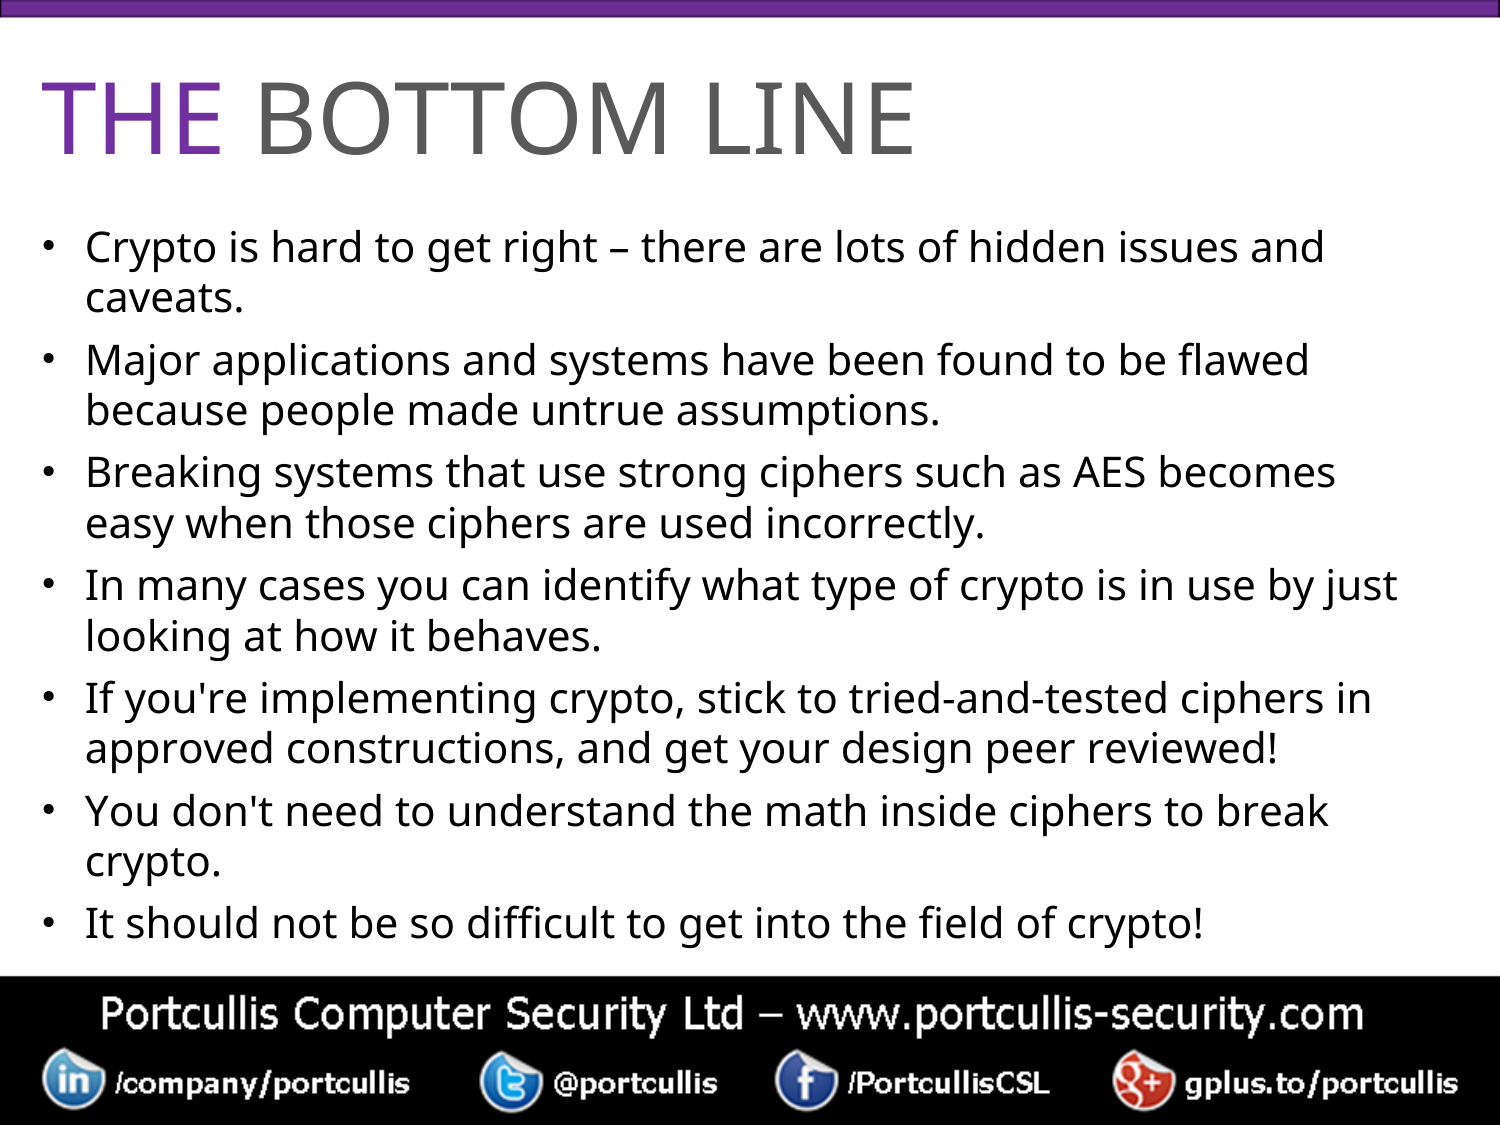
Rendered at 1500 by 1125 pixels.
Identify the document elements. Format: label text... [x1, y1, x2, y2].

title THE BOTTOM LINE [41, 42, 1434, 202]
list Crypto is hard to get right – there are lots of hidden issues and caveats. Major applications and systems have been found to be flawed because people made untrue assumptions. Breaking systems that use strong ciphers such as AES becomes easy when those ciphers are used incorrectly. In many cases you can identify what type of crypto is in use by just looking at how it behaves. If you're implementing crypto, stick to tried-and-tested ciphers in approved constructions, and get your design peer reviewed! You don't need to understand the math inside ciphers to break crypto. It should not be so difficult to get into the field of crypto! [41, 219, 1428, 965]
picture [0, 0, 1500, 1125]
